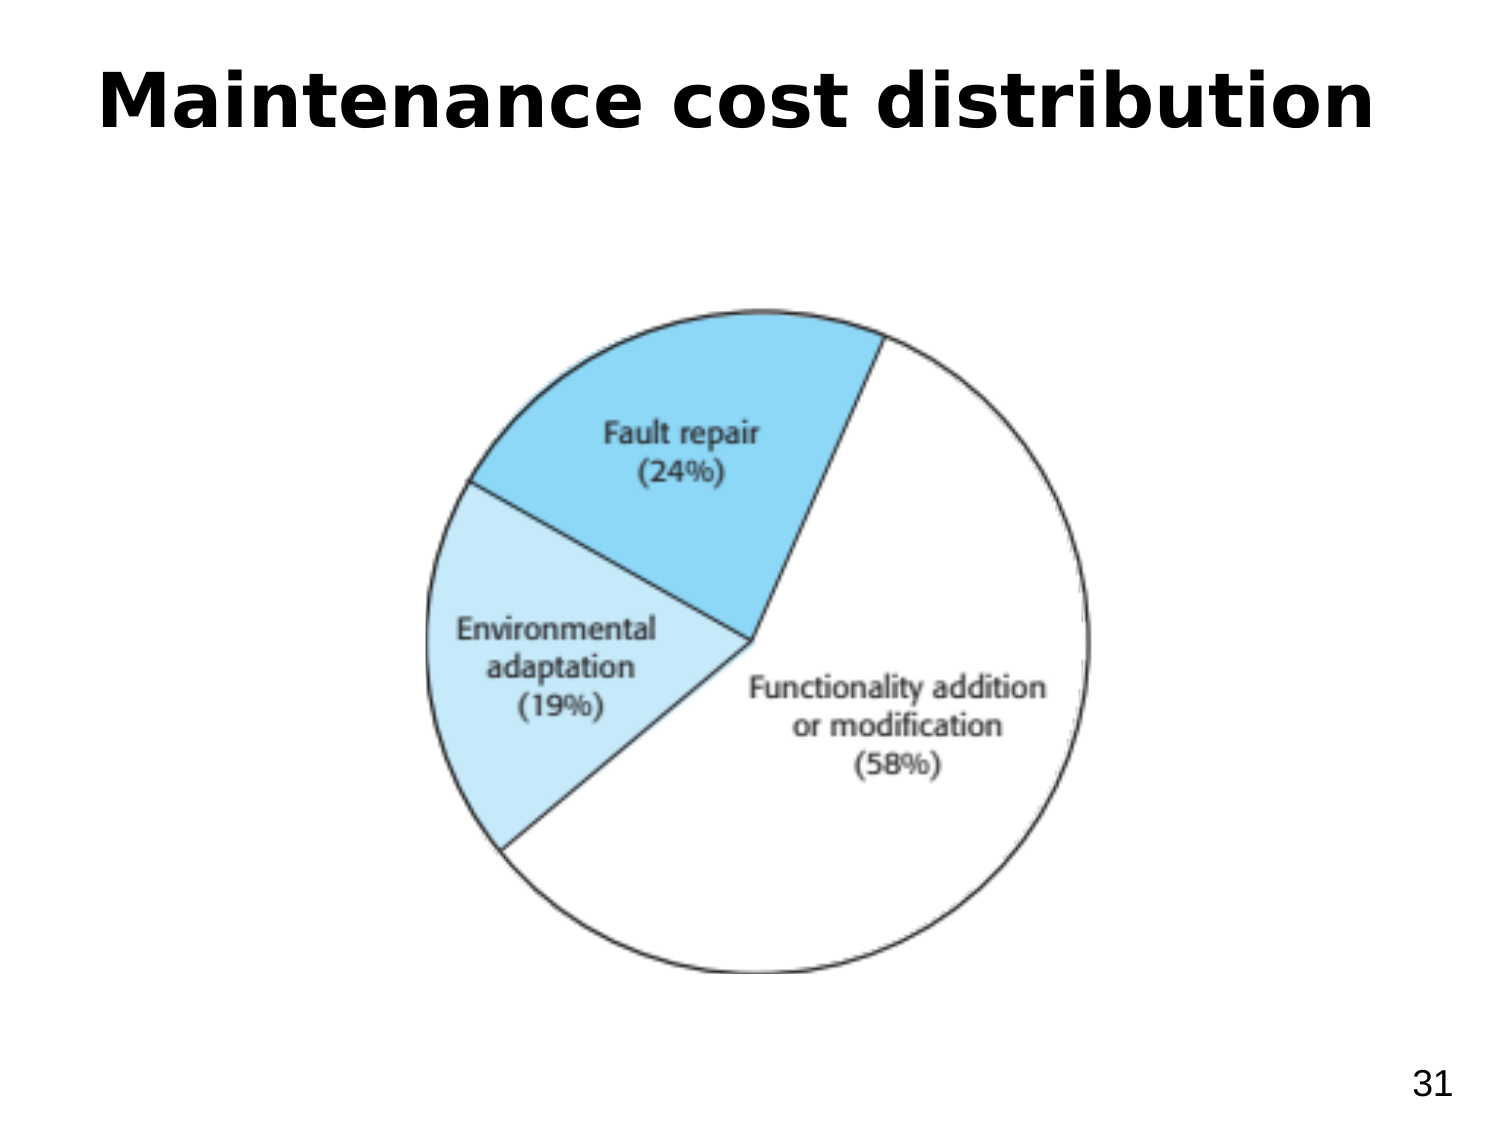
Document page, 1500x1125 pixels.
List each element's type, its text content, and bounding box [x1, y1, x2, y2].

title Maintenance cost distribution [75, 44, 1425, 177]
picture [425, 307, 1092, 974]
